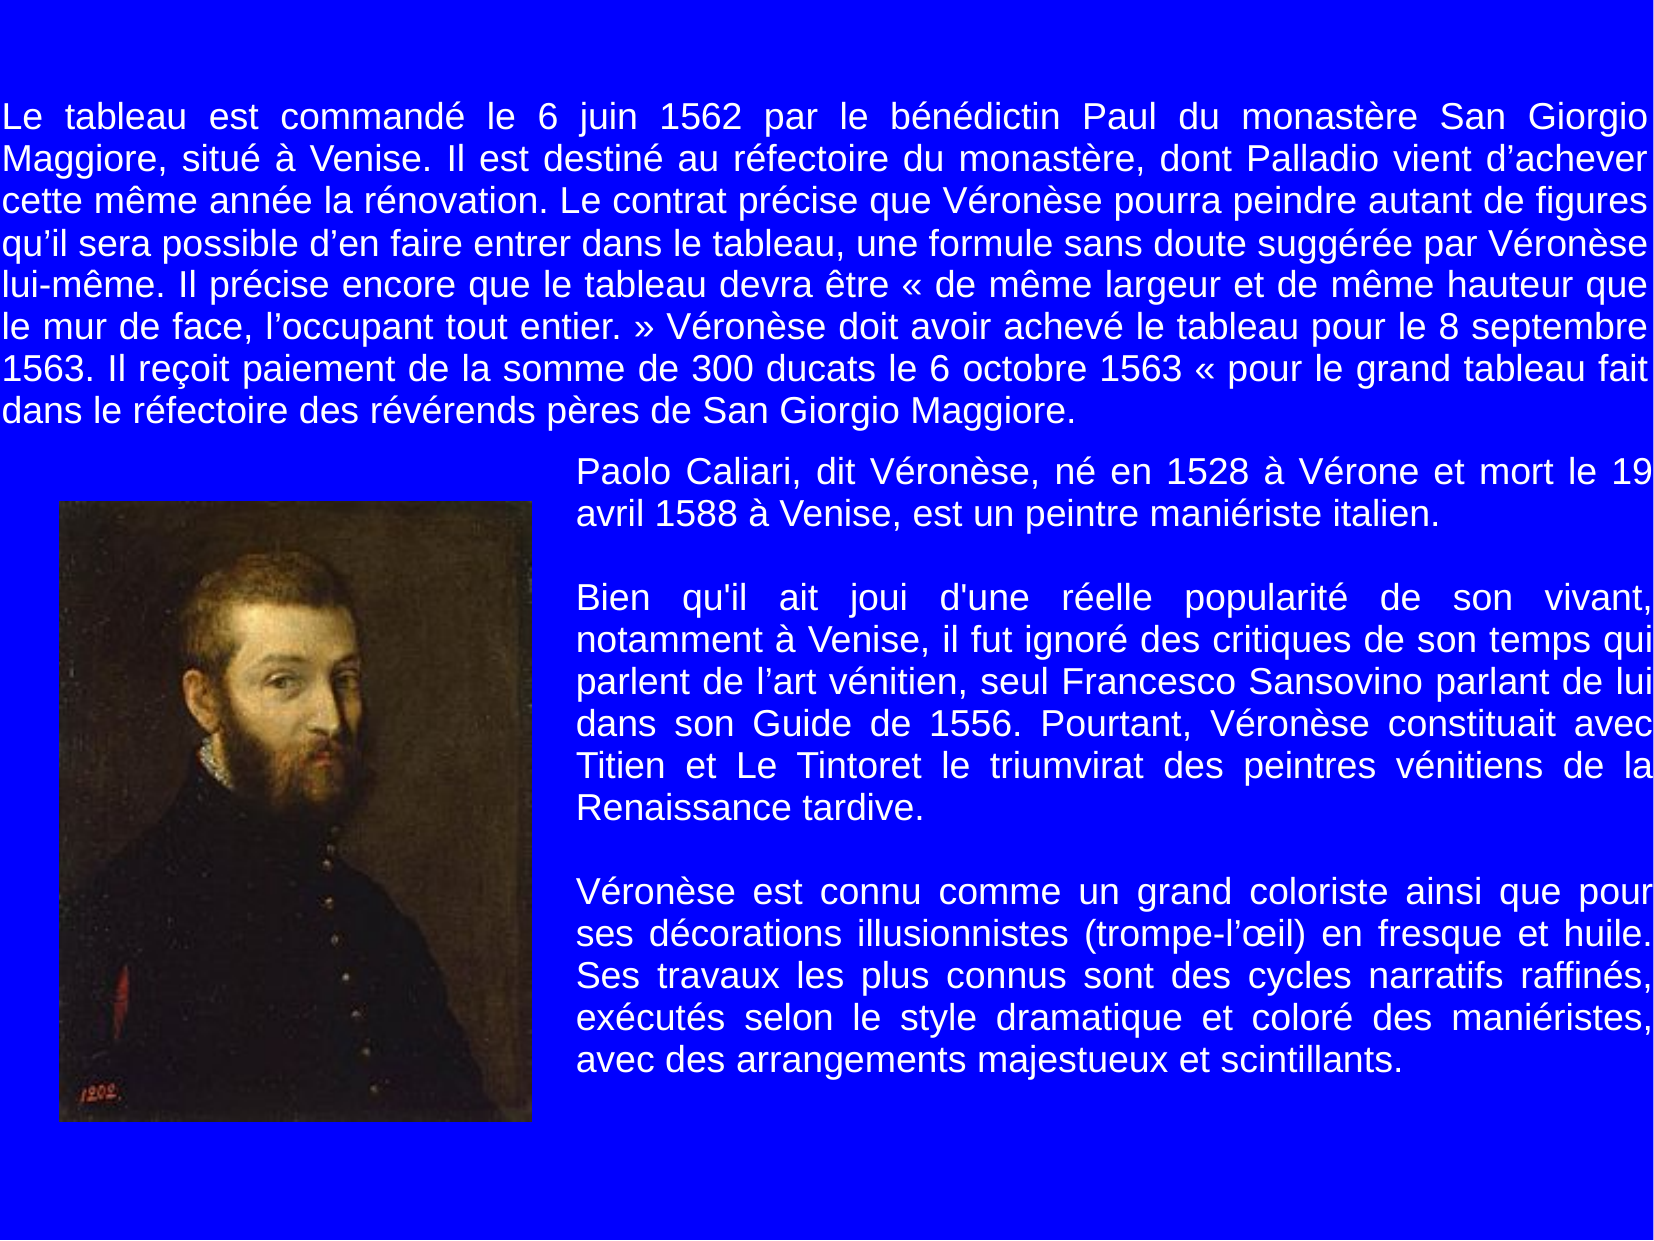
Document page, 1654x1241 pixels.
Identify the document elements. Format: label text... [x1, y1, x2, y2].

text_box Le tableau est commandé le 6 juin 1562 par le bénédictin Paul du monastère San Giorgio Maggiore, situé à Venise. Il est destiné au réfectoire du monastère, dont Palladio vient d’achever cette même année la rénovation. Le contrat précise que Véronèse pourra peindre autant de figures qu’il sera possible d’en faire entrer dans le tableau, une formule sans doute suggérée par Véronèse lui-même. Il précise encore que le tableau devra être « de même largeur et de même hauteur que le mur de face, l’occupant tout entier. » Véronèse doit avoir achevé le tableau pour le 8 septembre 1563. Il reçoit paiement de la somme de 300 ducats le 6 octobre 1563 « pour le grand tableau fait dans le réfectoire des révérends pères de San Giorgio Maggiore. [0, 88, 1654, 443]
text_box Paolo Caliari, dit Véronèse, né en 1528 à Vérone et mort le 19 avril 1588 à Venise, est un peintre maniériste italien. Bien qu'il ait joui d'une réelle popularité de son vivant, notamment à Venise, il fut ignoré des critiques de son temps qui parlent de l’art vénitien, seul Francesco Sansovino parlant de lui dans son Guide de 1556. Pourtant, Véronèse constituait avec Titien et Le Tintoret le triumvirat des peintres vénitiens de la Renaissance tardive. Véronèse est connu comme un grand coloriste ainsi que pour ses décorations illusionnistes (trompe-l’œil) en fresque et huile. Ses travaux les plus connus sont des cycles narratifs raffinés, exécutés selon le style dramatique et coloré des maniéristes, avec des arrangements majestueux et scintillants. [561, 442, 1654, 1173]
picture [59, 501, 532, 1123]
